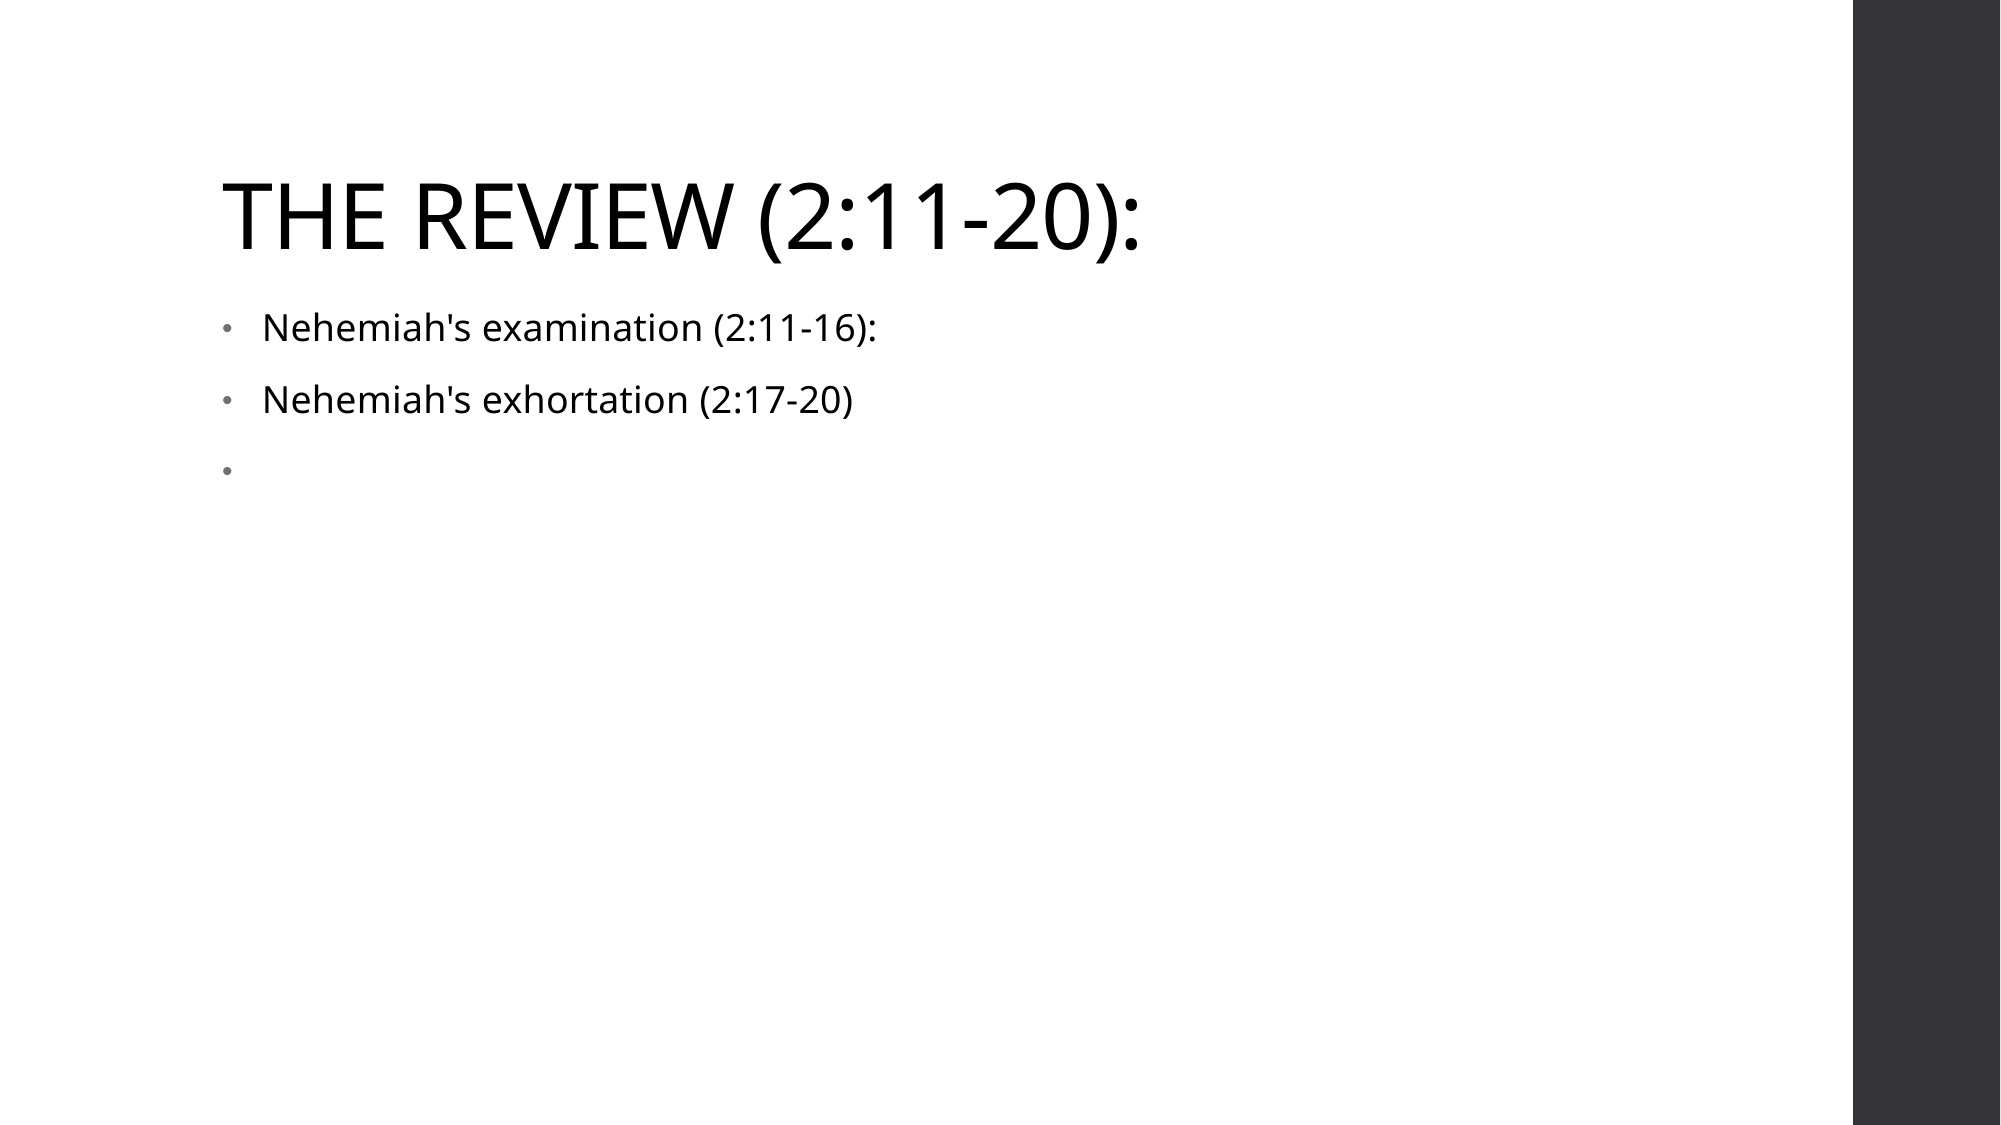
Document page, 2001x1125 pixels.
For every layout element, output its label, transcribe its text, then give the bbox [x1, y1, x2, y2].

list Nehemiah's examination (2:11-16): Nehemiah's exhortation (2:17-20) [206, 299, 1617, 1014]
title THE REVIEW (2:11-20): [206, 60, 1797, 278]
